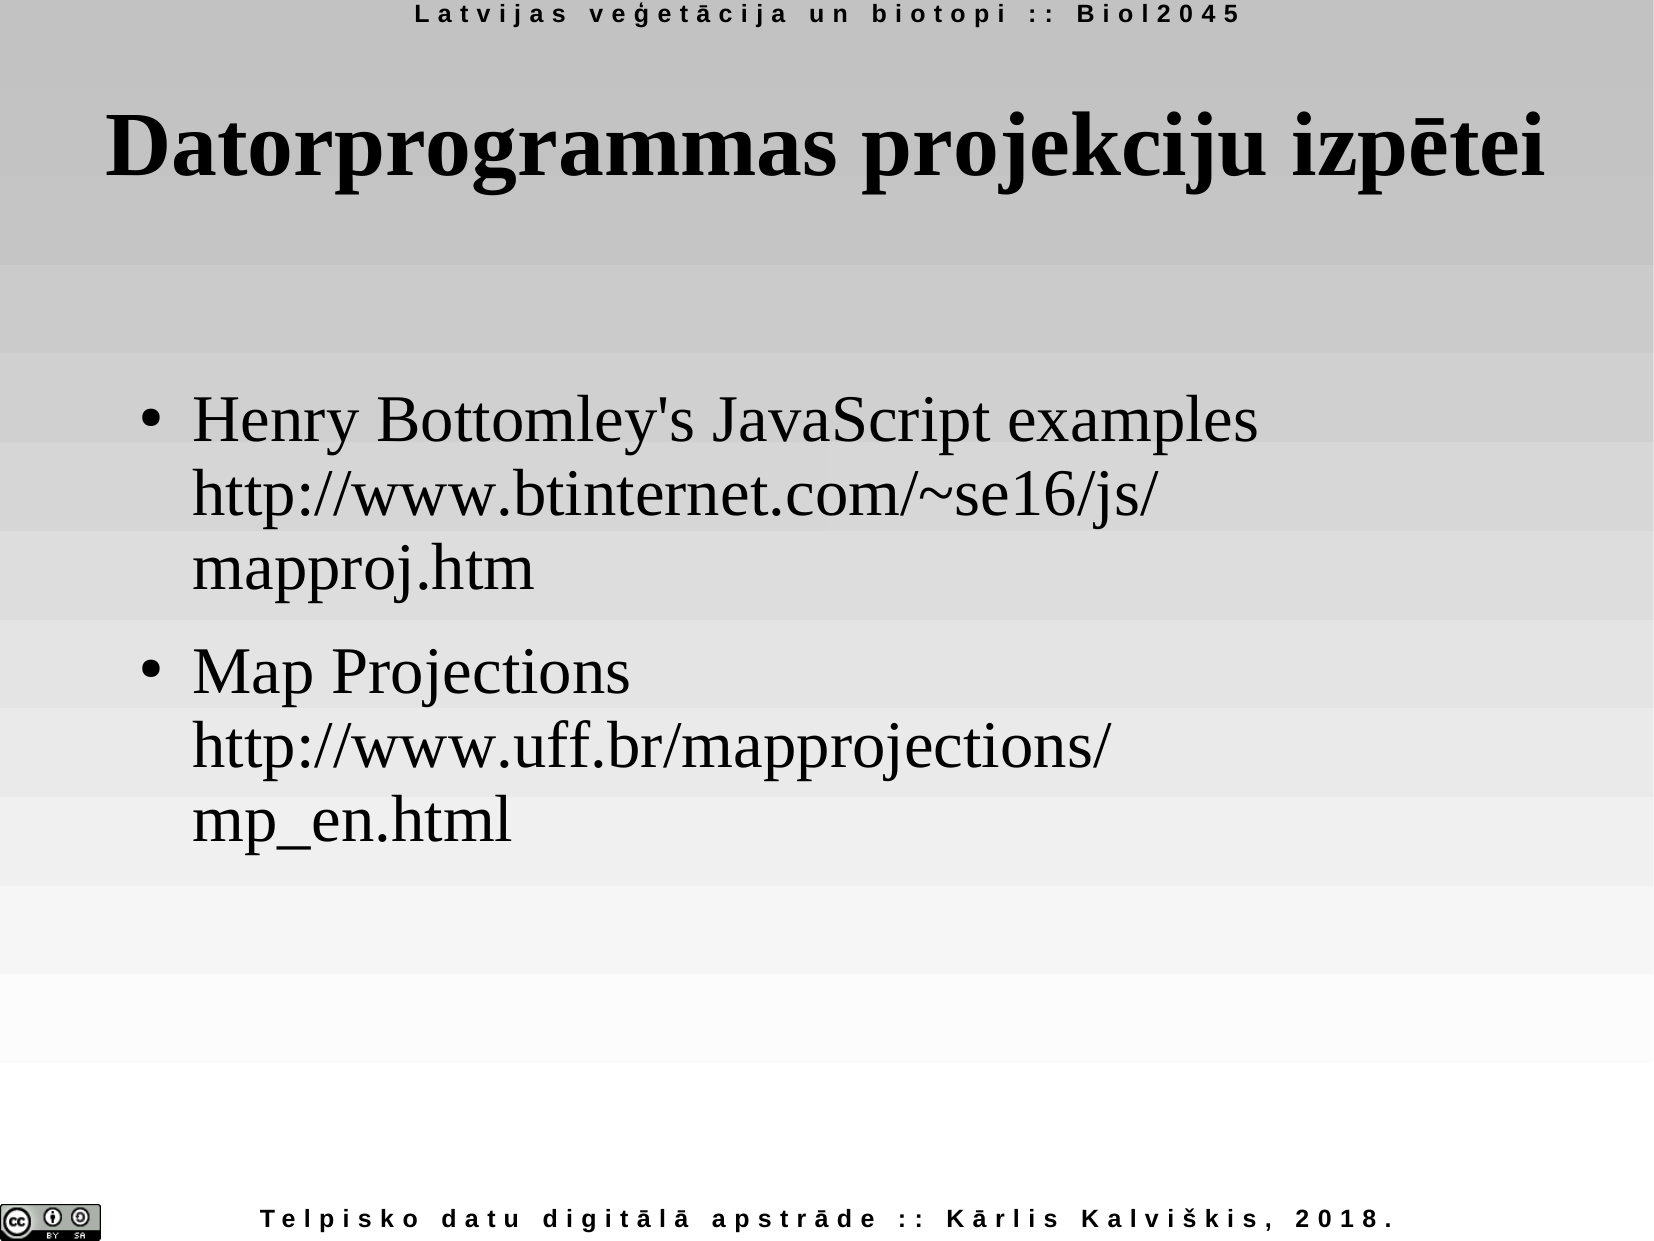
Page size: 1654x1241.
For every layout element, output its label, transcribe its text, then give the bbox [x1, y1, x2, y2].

list Henry Bottomley's JavaScript examples http://www.btinternet.com/~se16/js/ mapproj.htm Map Projections http://www.uff.br/mapprojections/ mp_en.html [121, 381, 1534, 1194]
picture [0, 287, 1654, 1241]
title Datorprogrammas projekciju izpētei [0, 1, 1654, 287]
